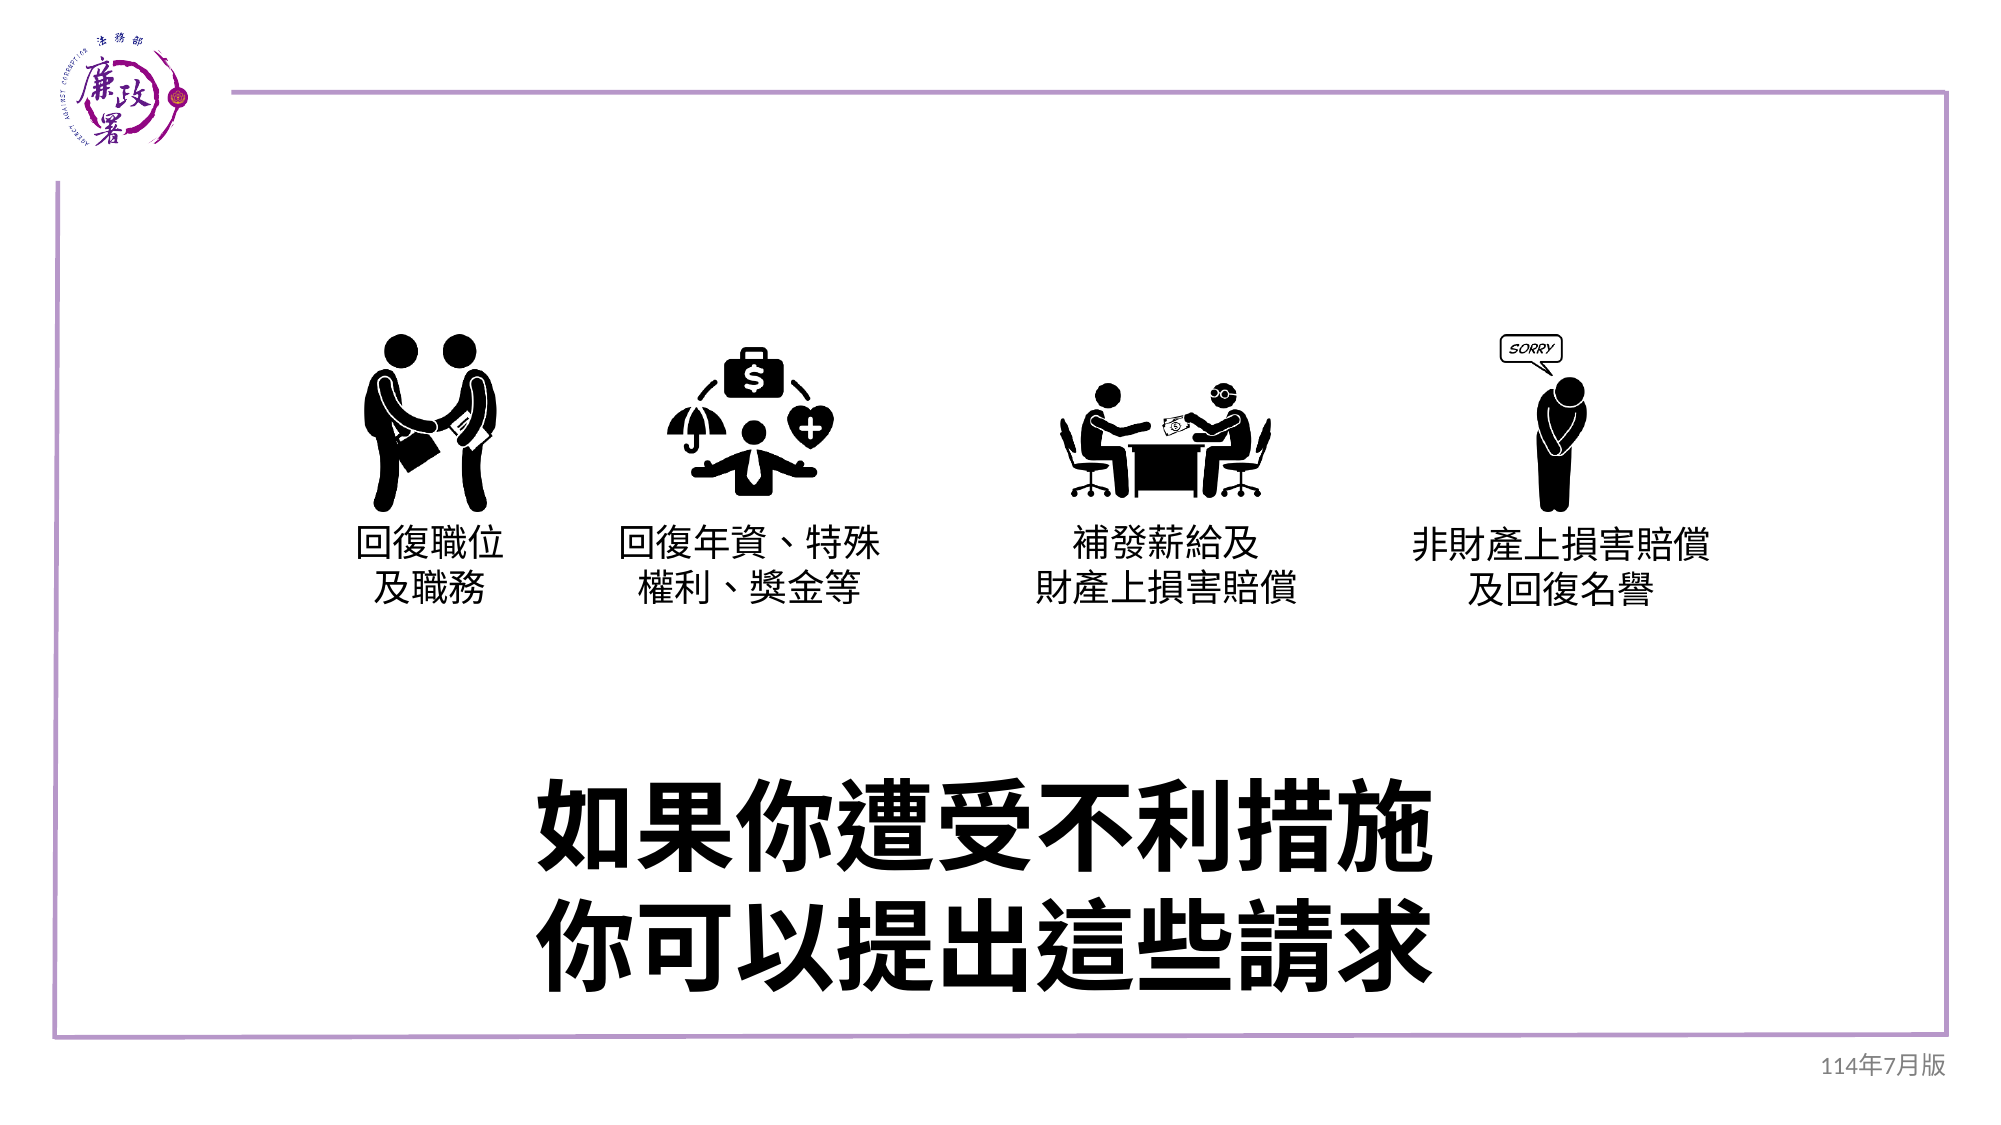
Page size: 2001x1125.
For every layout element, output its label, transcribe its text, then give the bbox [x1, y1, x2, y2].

picture [1060, 335, 1271, 545]
picture [1454, 334, 1632, 512]
text_box 回復年資、特殊 權利、獎金等 [603, 511, 896, 617]
text_box 如果你遭受不利措施 你可以提出這些請求 [520, 756, 1451, 1012]
text_box 補發薪給及 財產上損害賠償 [1020, 511, 1313, 617]
text_box 非財產上損害賠償 及回復名譽 [1396, 513, 1727, 619]
picture [661, 332, 839, 510]
picture [60, 32, 188, 146]
text_box 回復職位 及職務 [340, 511, 521, 617]
picture [341, 334, 519, 511]
